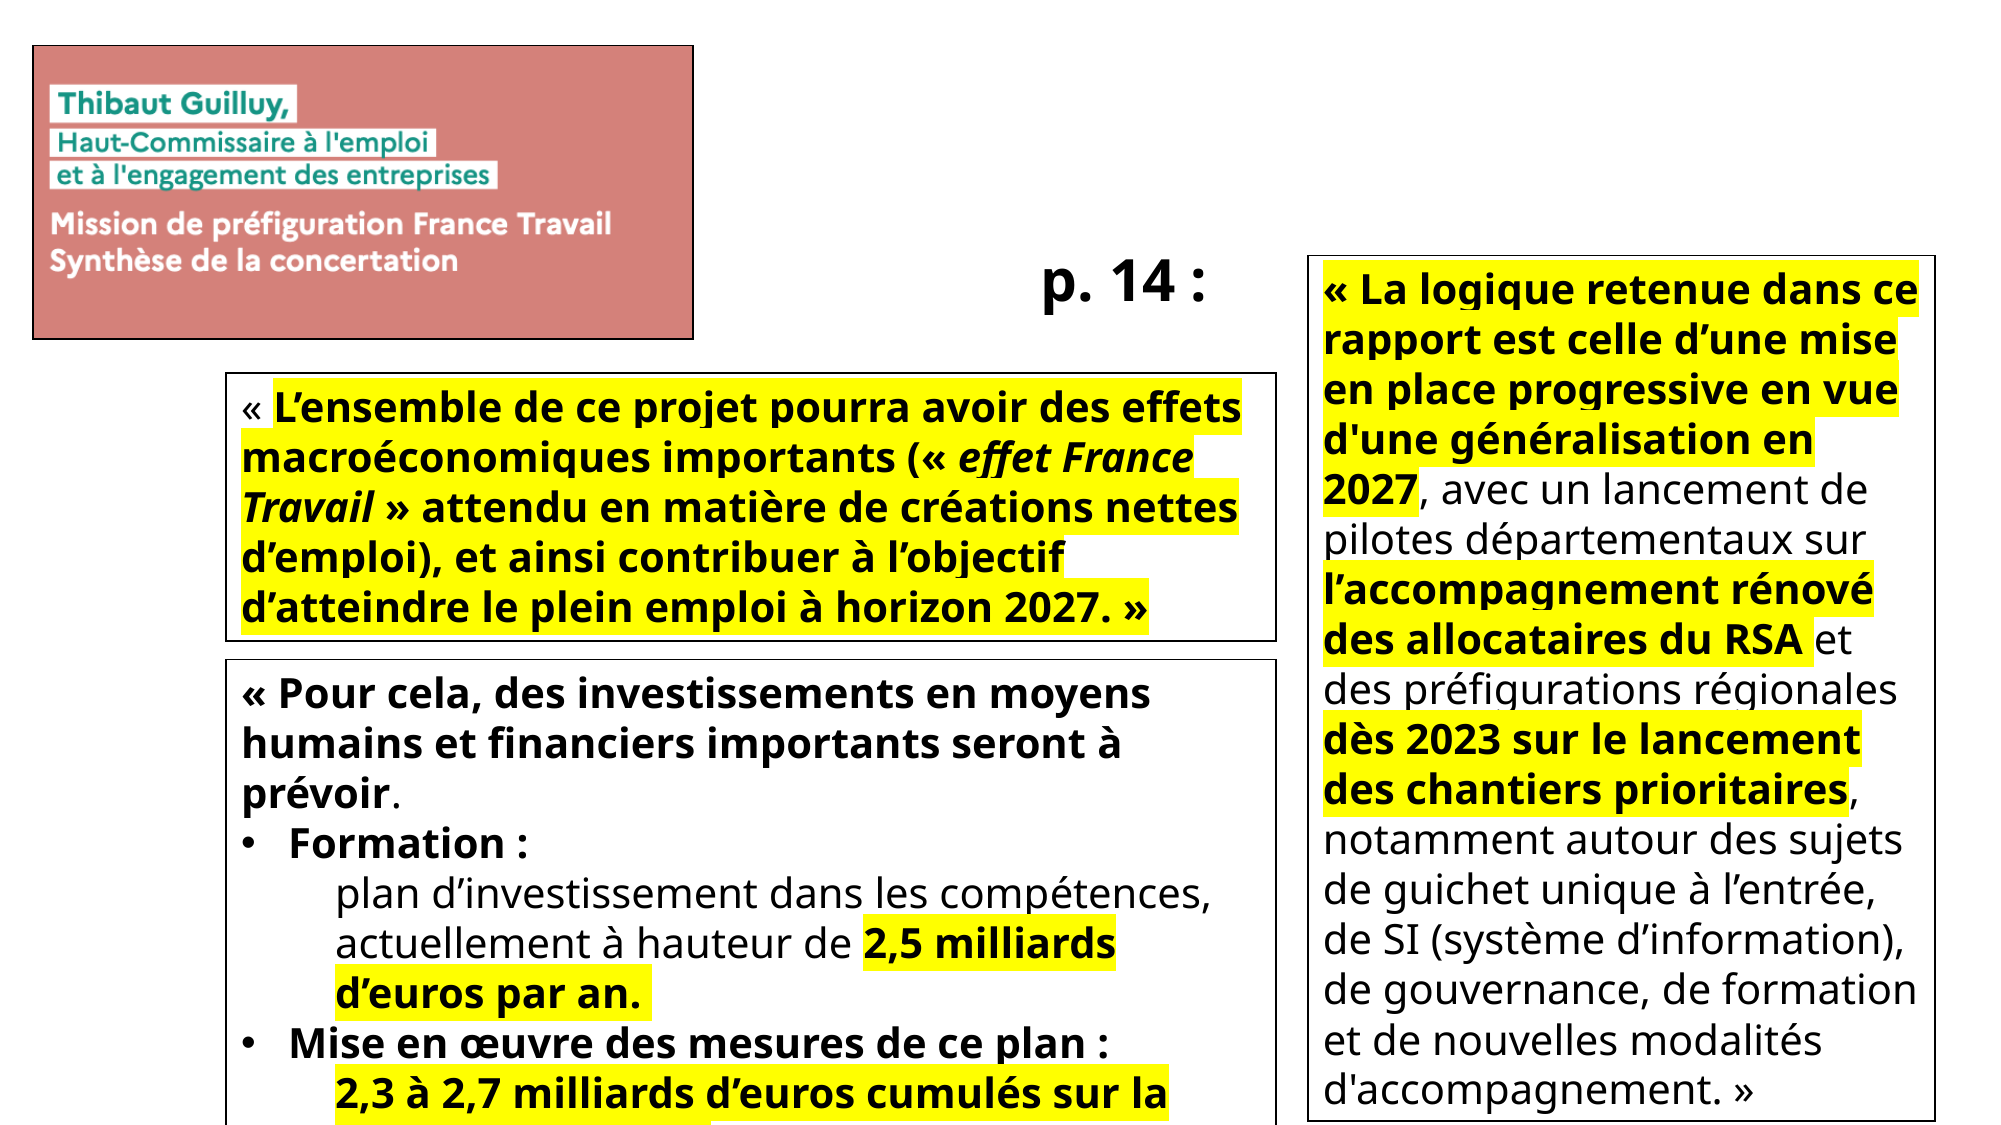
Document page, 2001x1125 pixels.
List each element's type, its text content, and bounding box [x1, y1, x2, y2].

text_box p. 14 : [1025, 235, 1277, 321]
picture [33, 46, 693, 339]
text_box « Pour cela, des investissements en moyens humains et financiers importants seront à prévoir. Formation : plan d’investissement dans les compétences, actuellement à hauteur de 2,5 milliards d’euros par an. Mise en œuvre des mesures de ce plan : 2,3 à 2,7 milliards d’euros cumulés sur la période 2024-2026 » [226, 659, 1277, 1079]
text_box « La logique retenue dans ce rapport est celle d’une mise en place progressive en vue d'une généralisation en 2027, avec un lancement de pilotes départementaux sur l’accompagnement rénové des allocataires du RSA et des préfigurations régionales dès 2023 sur le lancement des chantiers prioritaires, notamment autour des sujets de guichet unique à l’entrée, de SI (système d’information), de gouvernance, de formation et de nouvelles modalités d'accompagnement. » [1307, 255, 1936, 1079]
text_box « L’ensemble de ce projet pourra avoir des effets macroéconomiques importants (« effet France Travail » attendu en matière de créations nettes d’emploi), et ainsi contribuer à l’objectif d’atteindre le plein emploi à horizon 2027. » [226, 373, 1277, 641]
